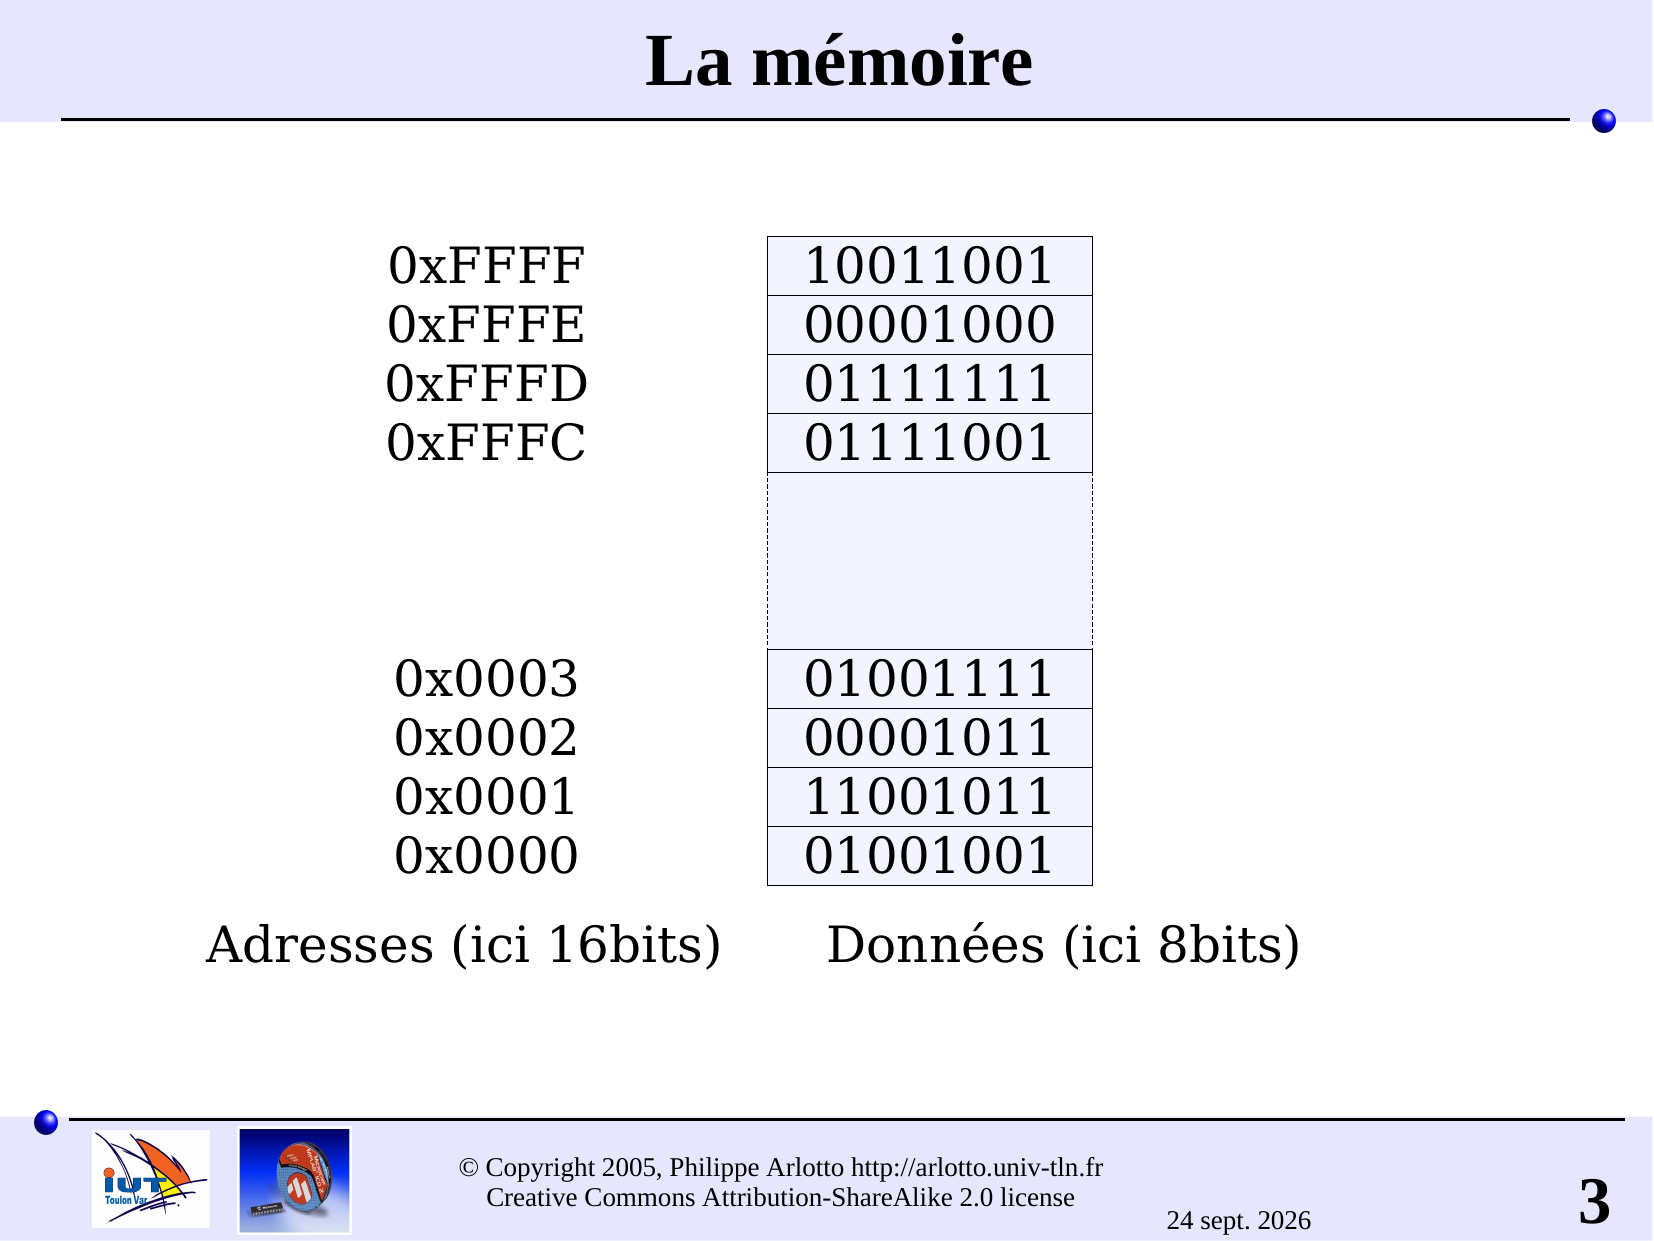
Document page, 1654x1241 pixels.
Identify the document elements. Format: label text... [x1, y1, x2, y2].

text_box 01001001 [767, 826, 1093, 886]
text_box 0xFFFC [324, 414, 650, 473]
picture [237, 1126, 352, 1235]
text_box 0xFFFE [324, 295, 650, 354]
text_box 11001011 [767, 767, 1093, 826]
text_box 0x0001 [324, 767, 650, 826]
text_box 00001000 [767, 295, 1093, 354]
text_box Données (ici 8bits) [826, 916, 1303, 975]
text_box 0xFFFF [324, 236, 650, 295]
text_box [767, 472, 1093, 649]
text_box 01001111 [767, 649, 1093, 708]
text_box 0x0003 [324, 649, 650, 708]
text_box 00001011 [767, 708, 1093, 767]
text_box 10011001 [767, 236, 1093, 295]
title La mémoire [95, 11, 1585, 110]
text_box 01111001 [767, 414, 1093, 472]
text_box 01111111 [767, 354, 1093, 414]
text_box 0xFFFD [324, 354, 650, 414]
text_box 0x0000 [324, 826, 650, 886]
text_box 0x0002 [324, 708, 650, 767]
text_box Adresses (ici 16bits) [206, 916, 724, 975]
